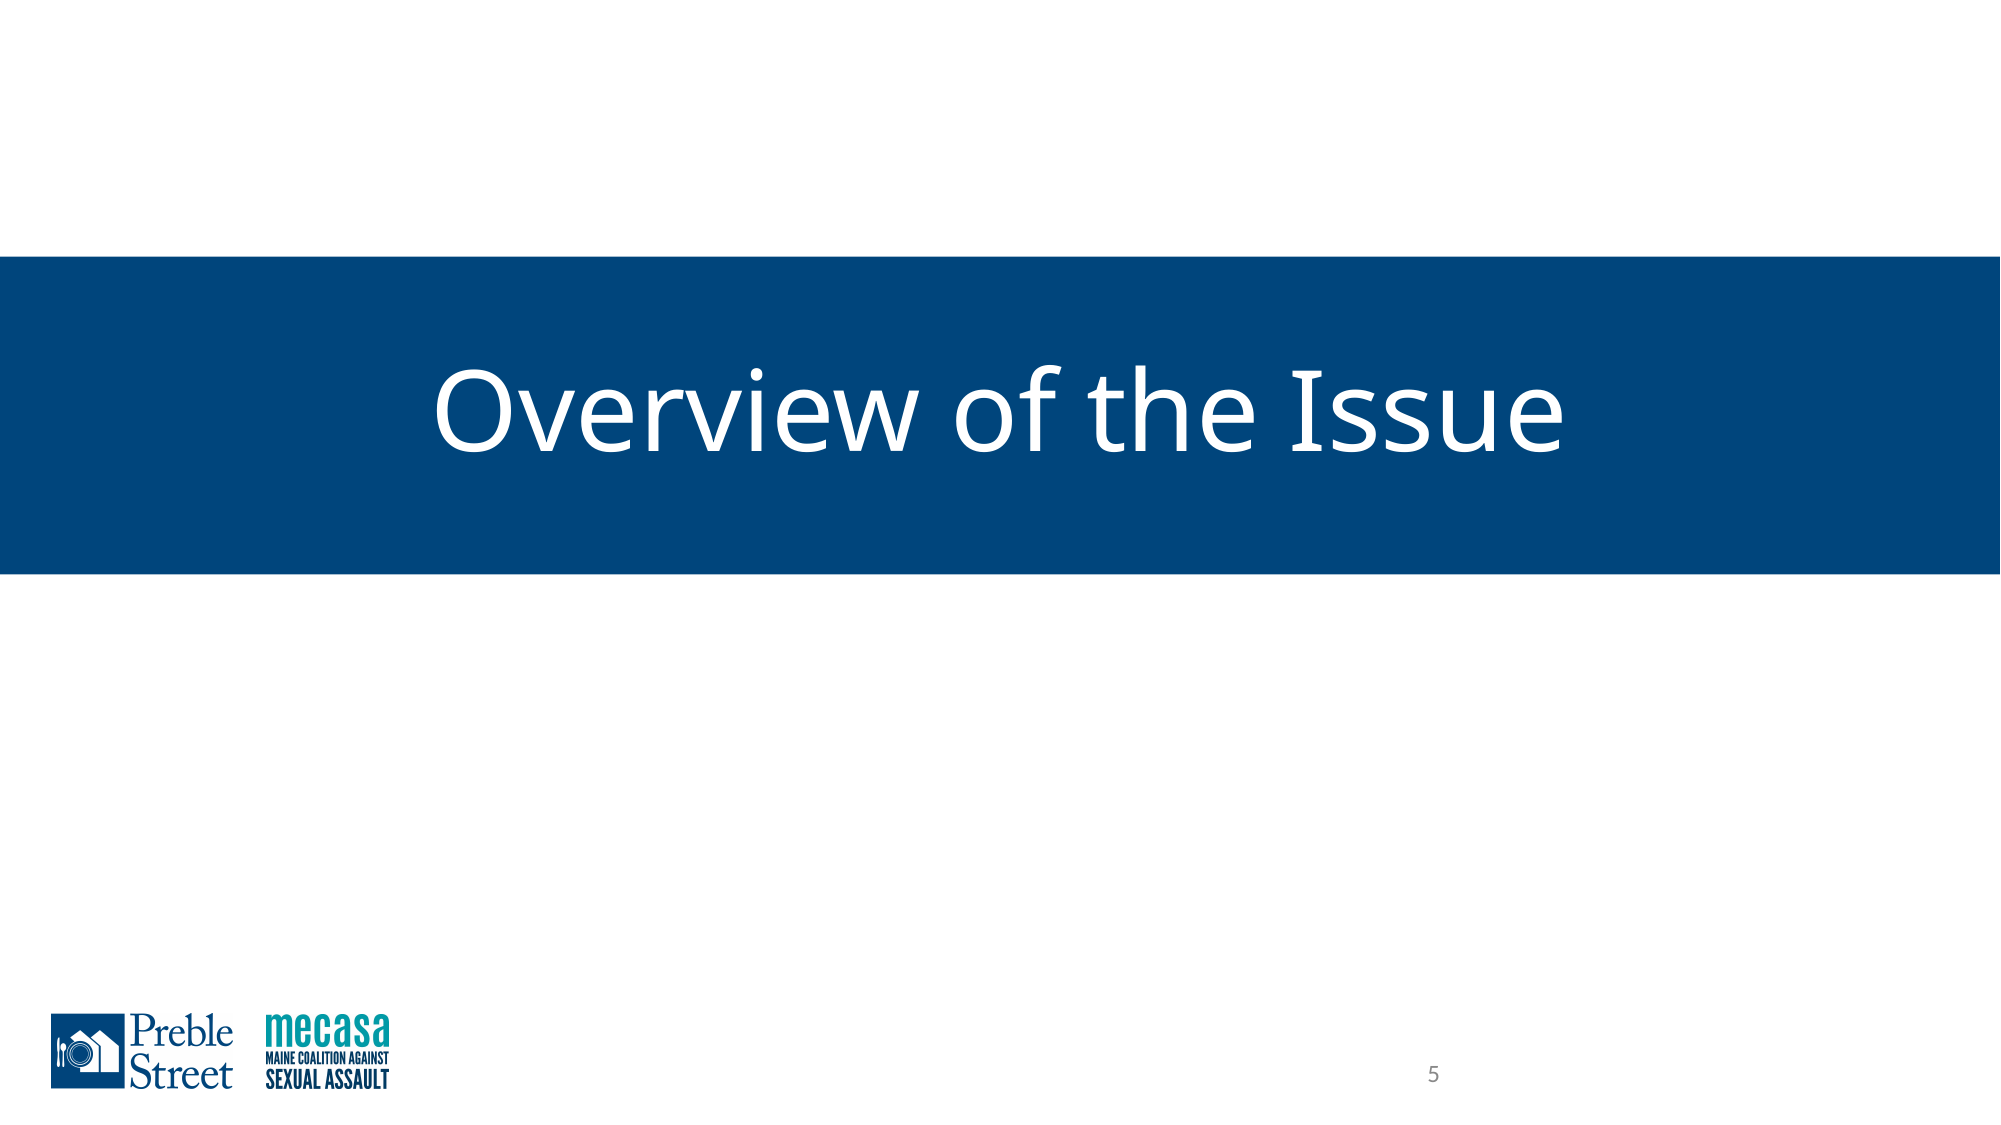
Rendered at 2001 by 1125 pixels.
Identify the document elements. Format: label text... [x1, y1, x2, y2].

slide_number 5 [1412, 1042, 1863, 1103]
title Overview of the Issue [137, 306, 1863, 525]
